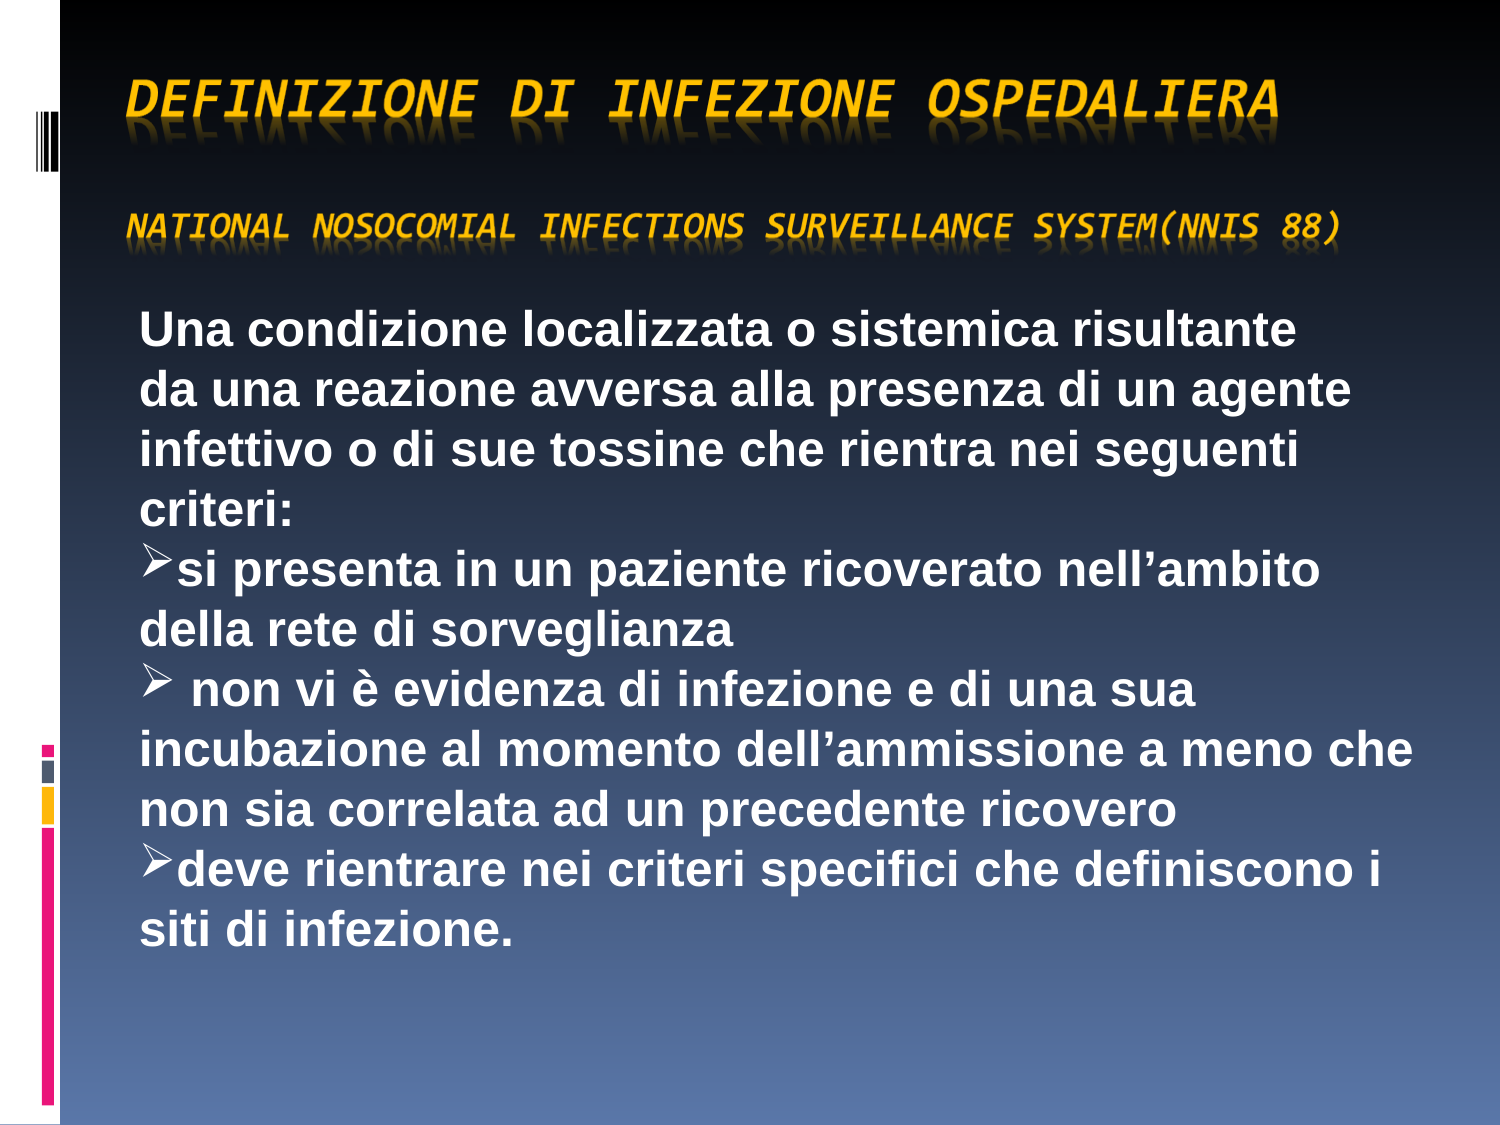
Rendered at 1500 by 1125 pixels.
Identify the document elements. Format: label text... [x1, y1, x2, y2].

picture [90, 43, 1401, 304]
text_box Una condizione localizzata o sistemica risultante da una reazione avversa alla presenza di un agente infettivo o di sue tossine che rientra nei seguenti criteri: si presenta in un paziente ricoverato nell’ambito della rete di sorveglianza non vi è evidenza di infezione e di una sua incubazione al momento dell’ammissione a meno che non sia correlata ad un precedente ricovero deve rientrare nei criteri specifici che definiscono i siti di infezione. [123, 243, 1459, 964]
